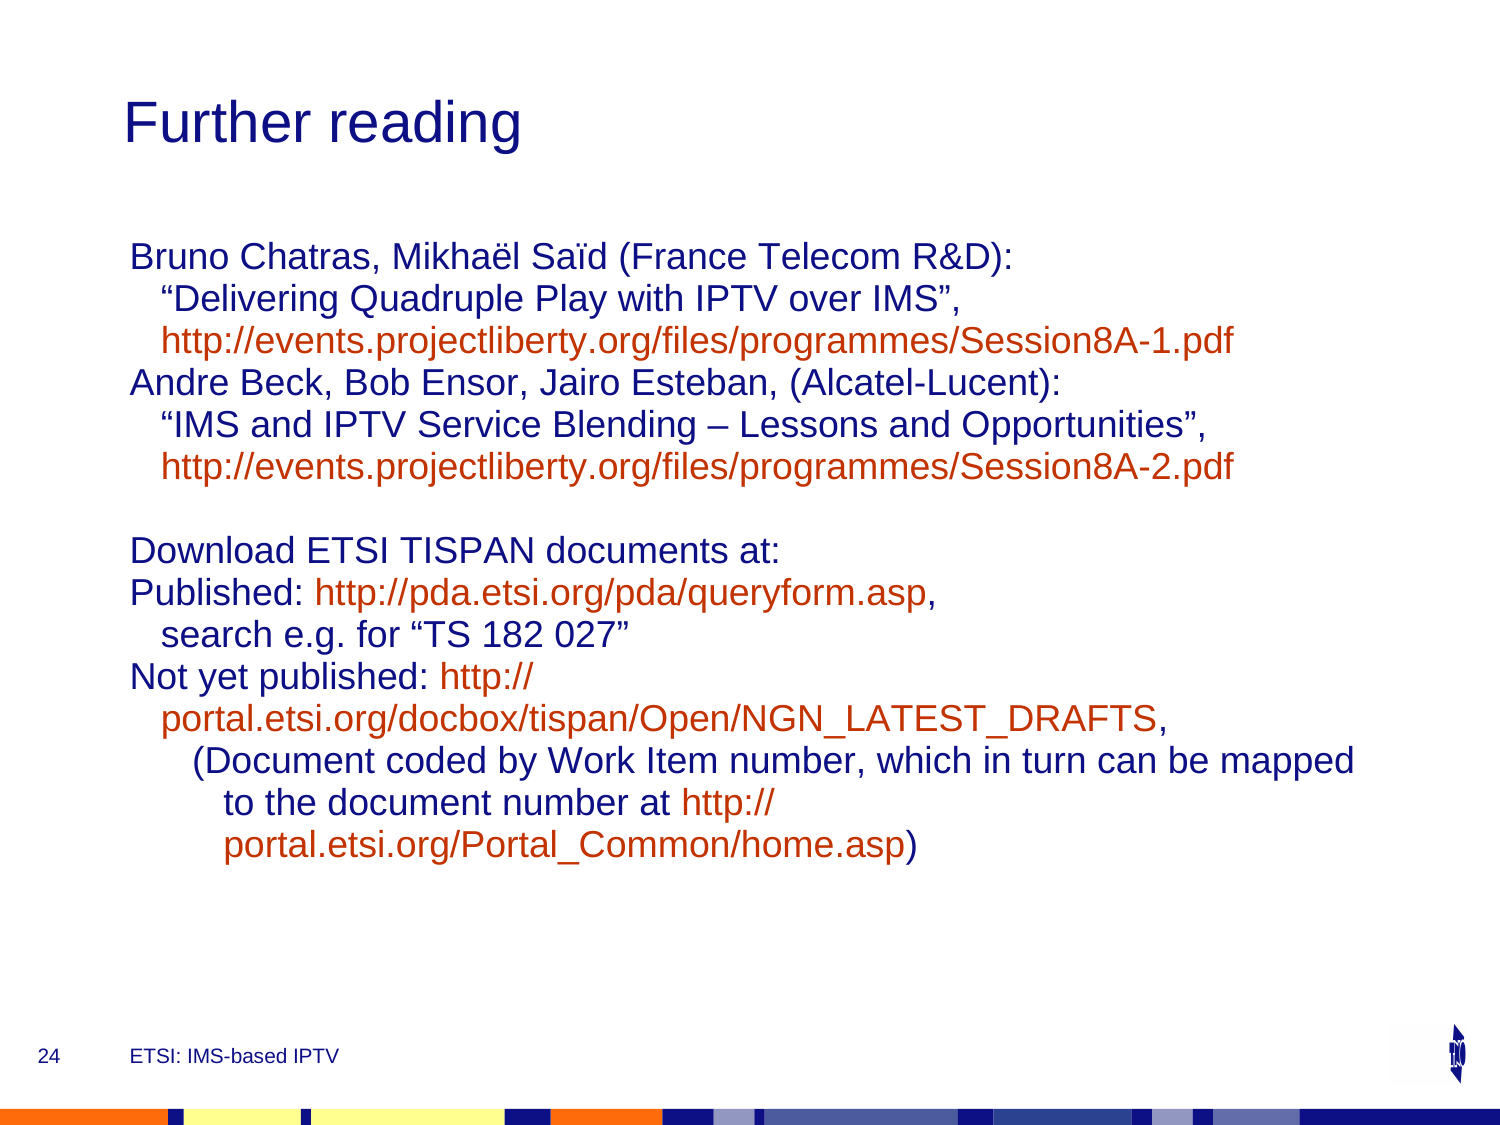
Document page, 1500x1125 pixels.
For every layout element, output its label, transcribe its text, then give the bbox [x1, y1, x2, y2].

title Further reading [123, 90, 1364, 225]
list Bruno Chatras, Mikhaël Saïd (France Telecom R&D): “Delivering Quadruple Play with IPTV over IMS”, http://events.projectliberty.org/files/programmes/Session8A-1.pdf Andre Beck, Bob Ensor, Jairo Esteban, (Alcatel-Lucent): “IMS and IPTV Service Blending – Lessons and Opportunities”, http://events.projectliberty.org/files/programmes/Session8A-2.pdf Download ETSI TISPAN documents at: Published: http://pda.etsi.org/pda/queryform.asp, search e.g. for “TS 182 027” Not yet published: http://portal.etsi.org/docbox/tispan/Open/NGN_LATEST_DRAFTS, (Document coded by Work Item number, which in turn can be mapped to the document number at http://portal.etsi.org/Portal_Common/home.asp) [129, 235, 1370, 941]
